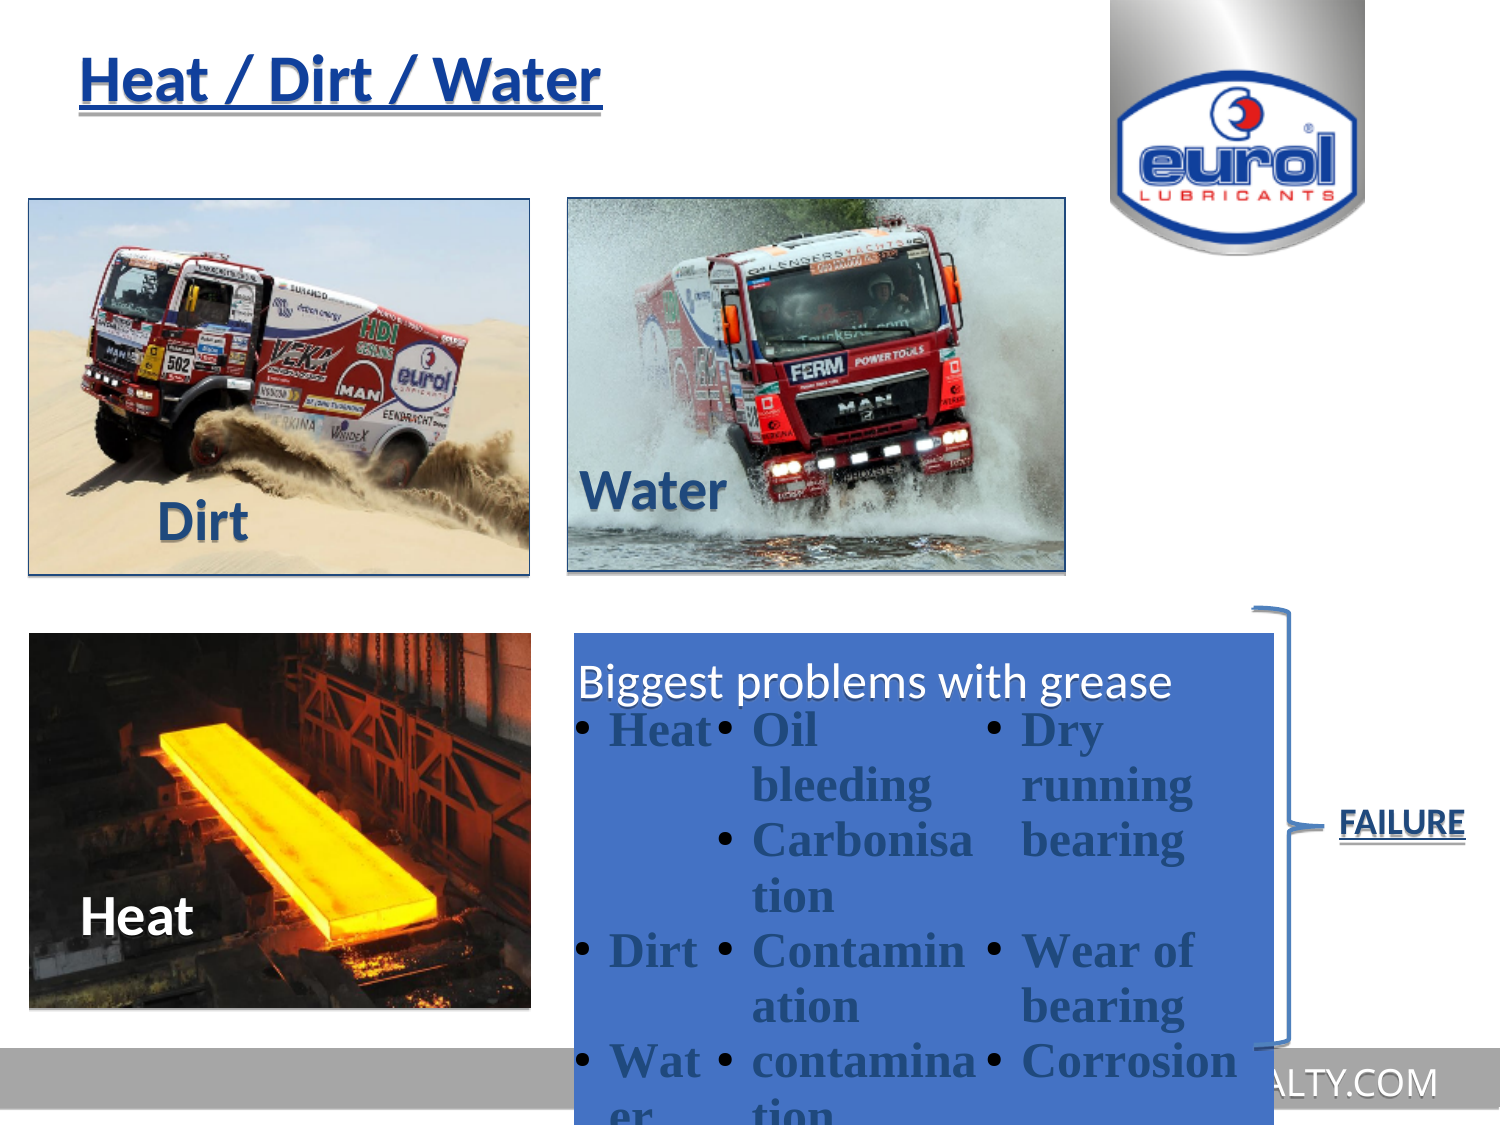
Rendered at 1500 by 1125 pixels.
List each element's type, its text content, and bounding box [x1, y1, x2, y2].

table_cell Dry running bearing [986, 702, 1274, 923]
text_box Heat / Dirt / Water [79, 34, 1037, 144]
table_header [716, 633, 986, 641]
table_cell Corrosion [986, 1033, 1274, 1125]
picture [29, 633, 531, 1008]
table_cell Water [574, 1033, 716, 1125]
table_cell Wear of bearing [986, 923, 1274, 1033]
table_header [986, 633, 1274, 702]
text_box FAILURE [1324, 790, 1483, 851]
text_box Biggest problems with grease [562, 641, 1194, 717]
table_cell Dirt [574, 923, 716, 1033]
table_header [574, 633, 716, 641]
text_box Dirt [142, 475, 280, 561]
picture [29, 199, 529, 575]
table_cell Oil bleeding Carbonisation [716, 717, 986, 923]
table_cell Heat [621, 717, 634, 728]
text_box Water [564, 443, 746, 530]
table_cell Contamination [716, 923, 986, 1033]
table_cell contamination [716, 1033, 986, 1125]
picture [568, 198, 1065, 571]
text_box Heat [64, 869, 212, 956]
table_cell Heat [574, 717, 716, 923]
